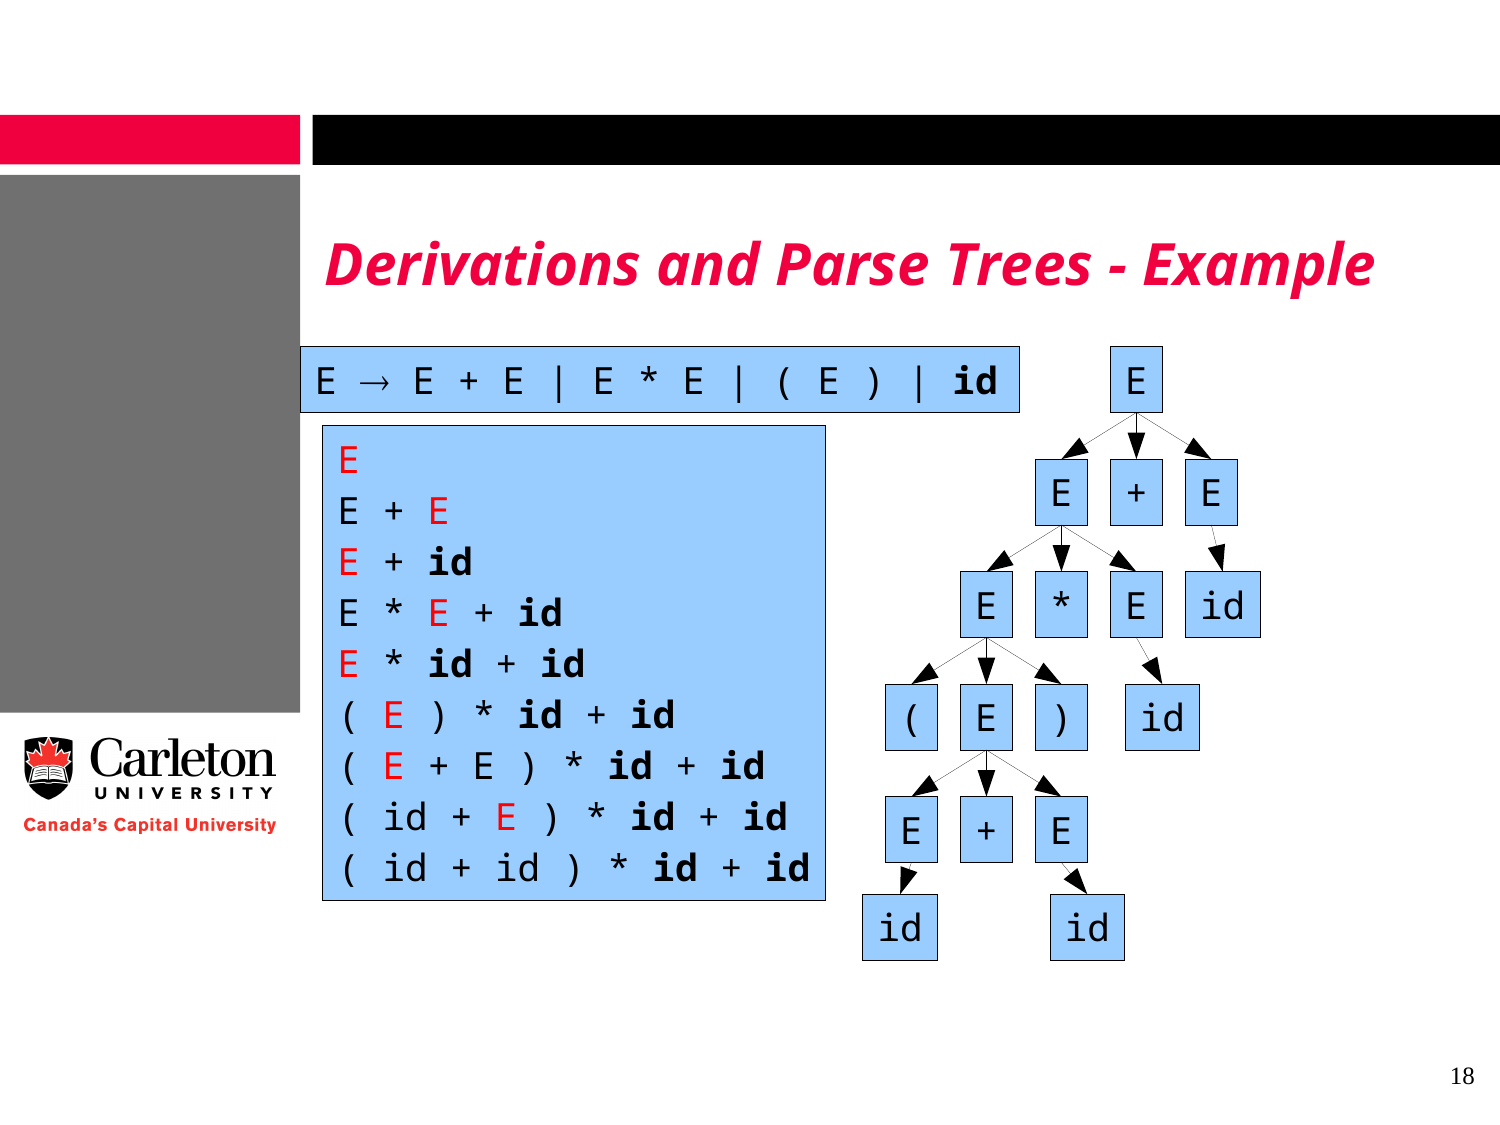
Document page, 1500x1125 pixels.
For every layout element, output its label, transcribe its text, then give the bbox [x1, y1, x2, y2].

text_box E [1035, 466, 1088, 526]
picture [24, 737, 276, 834]
text_box id [862, 901, 938, 961]
text_box E  E + E | E * E | ( E ) | id [300, 348, 1020, 413]
text_box E [960, 691, 1013, 751]
text_box + [960, 804, 1013, 863]
text_box E [1035, 804, 1088, 863]
text_box id [1185, 579, 1261, 638]
text_box E [1185, 466, 1238, 526]
text_box E [960, 579, 1013, 638]
text_box * [1035, 579, 1088, 638]
text_box E [1110, 354, 1163, 413]
title Derivations and Parse Trees - Example [324, 187, 1450, 338]
text_box E [1110, 579, 1163, 638]
text_box E E + E E + id E * E + id E * id + id ( E ) * id + id ( E + E ) * id + id ( id + E ) * id + id ( id + id ) * id + id [322, 493, 826, 901]
text_box E [885, 804, 938, 863]
text_box + [1110, 466, 1163, 526]
text_box ( [885, 691, 938, 751]
text_box id [1050, 901, 1125, 961]
text_box ) [1035, 691, 1088, 751]
text_box id [1125, 691, 1200, 751]
